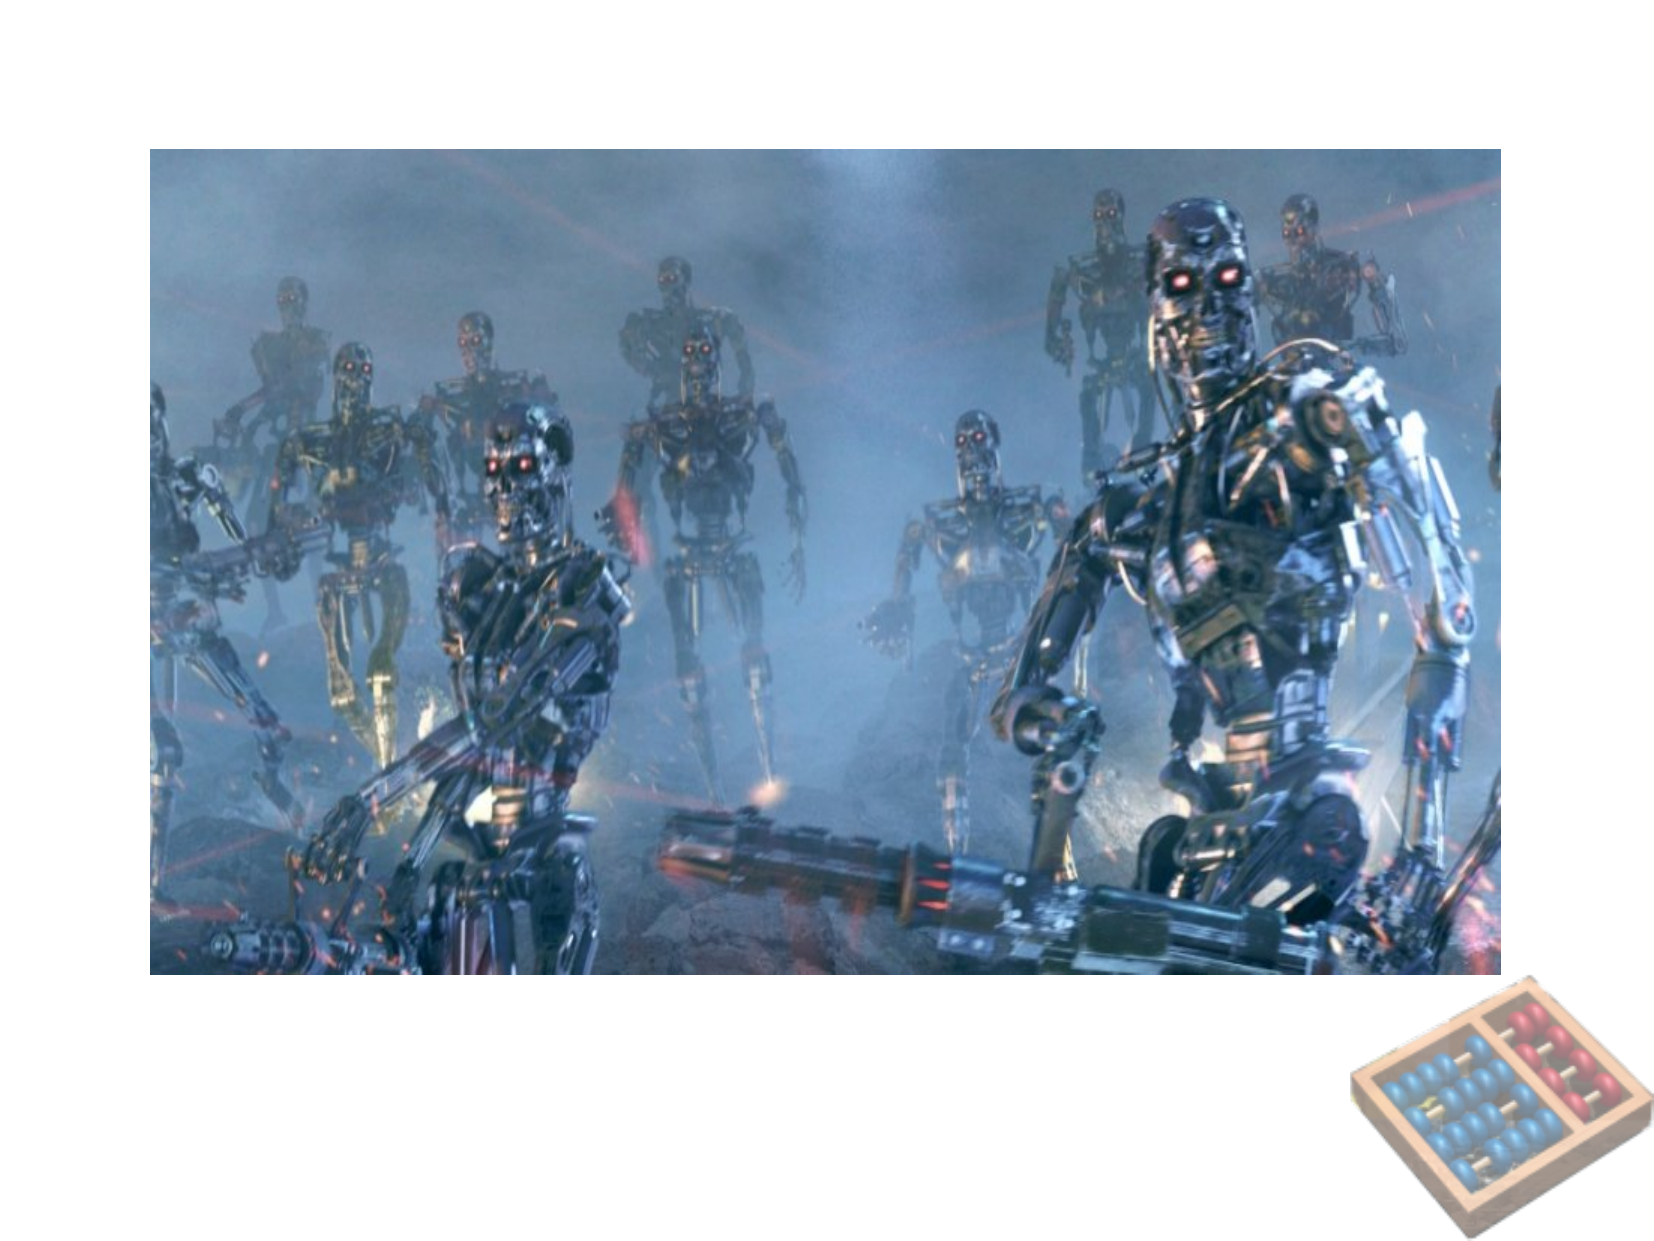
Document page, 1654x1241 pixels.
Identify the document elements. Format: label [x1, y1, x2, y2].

picture [150, 149, 1501, 976]
